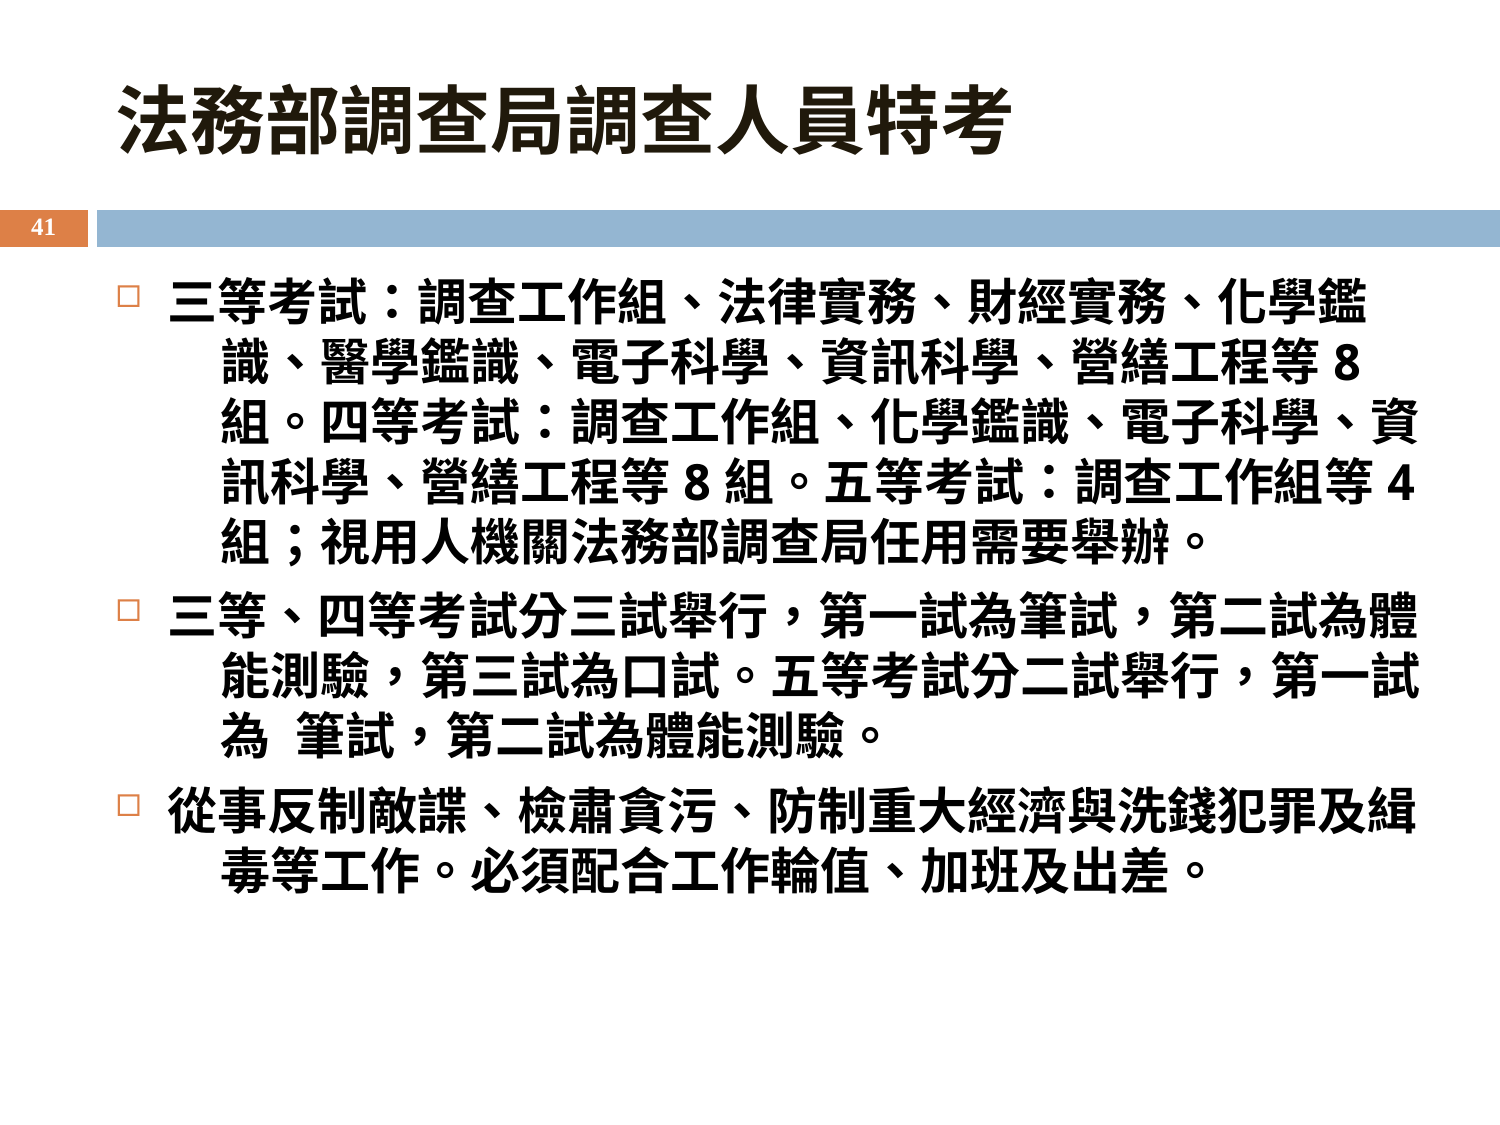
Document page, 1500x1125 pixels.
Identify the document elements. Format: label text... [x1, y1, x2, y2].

list 三等考試：調查工作組、法律實務、財經實務、化學鑑識、醫學鑑識、電子科學、資訊科學、營繕工程等8組。四等考試：調查工作組、化學鑑識、電子科學、資訊科學、營繕工程等8組。五等考試：調查工作組等4組；視用人機關法務部調查局任用需要舉辦。 三等、四等考試分三試舉行，第一試為筆試，第二試為體能測驗，第三試為口試。五等考試分二試舉行，第一試為 筆試，第二試為體能測驗。 從事反制敵諜、檢肅貪污、防制重大經濟與洗錢犯罪及緝毒等工作。必須配合工作輪值、加班及出差。 [100, 262, 1438, 1000]
title 法務部調查局調查人員特考 [100, 37, 1438, 201]
text_box 40 [0, 208, 88, 249]
